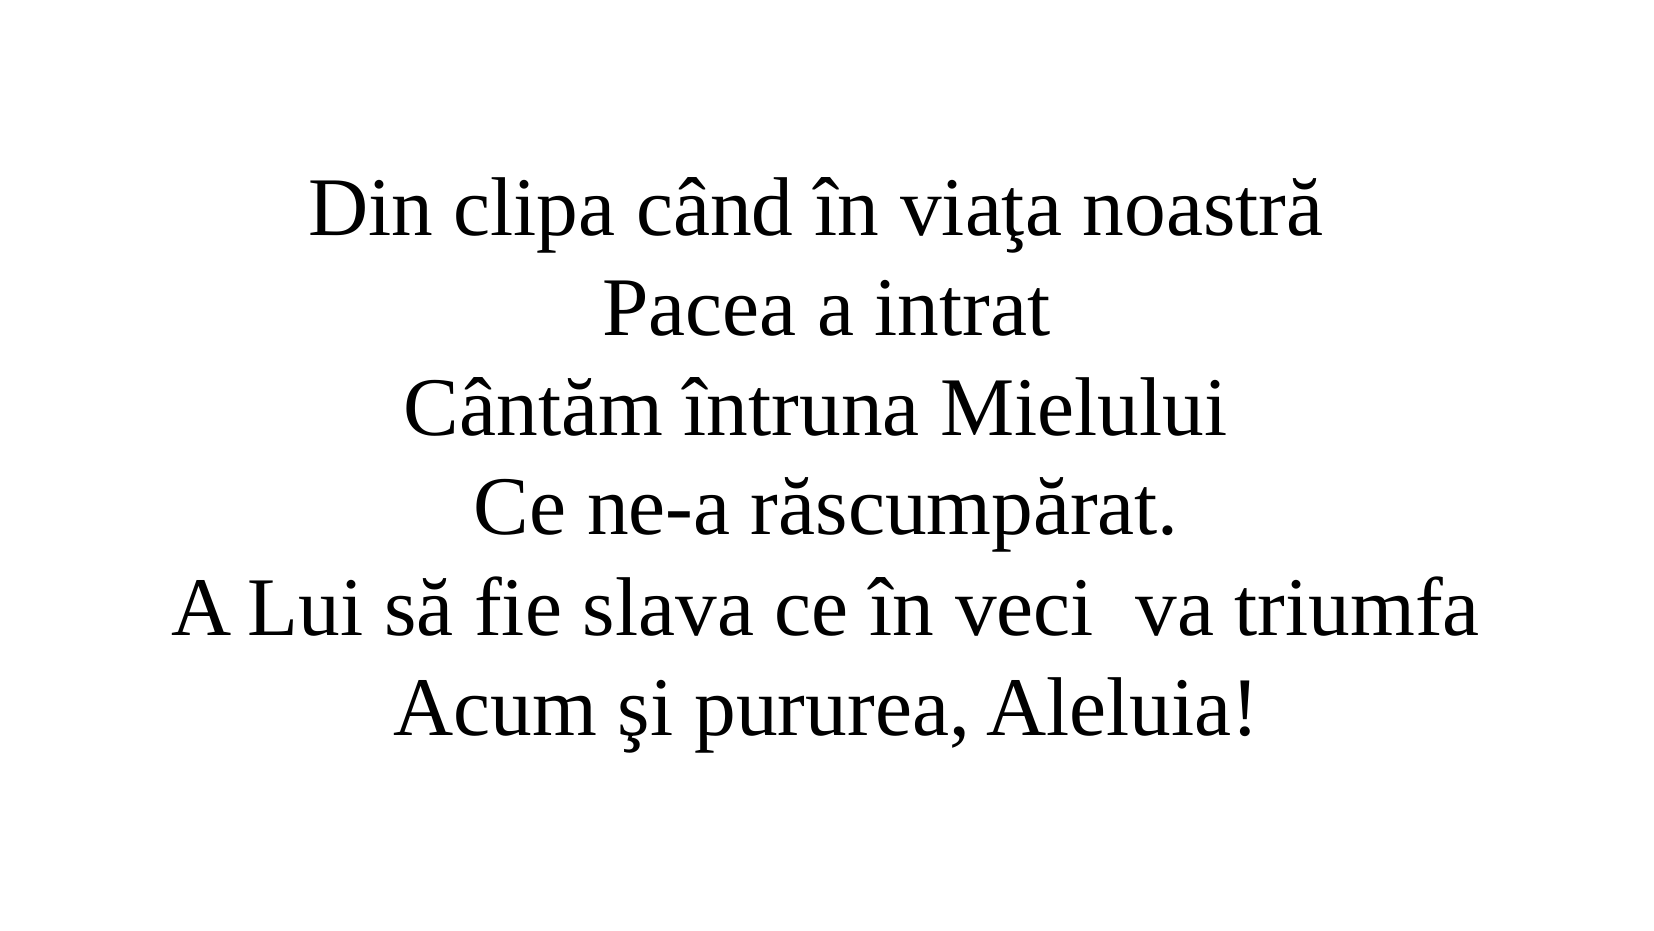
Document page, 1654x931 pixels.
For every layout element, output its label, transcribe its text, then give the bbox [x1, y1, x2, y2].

subtitle Din clipa când în viaţa noastră Pacea a intrat Cântăm întruna Mielului Ce ne-a răscumpărat. A Lui să fie slava ce în veci va triumfa Acum şi pururea, Aleluia! [0, 144, 1654, 779]
